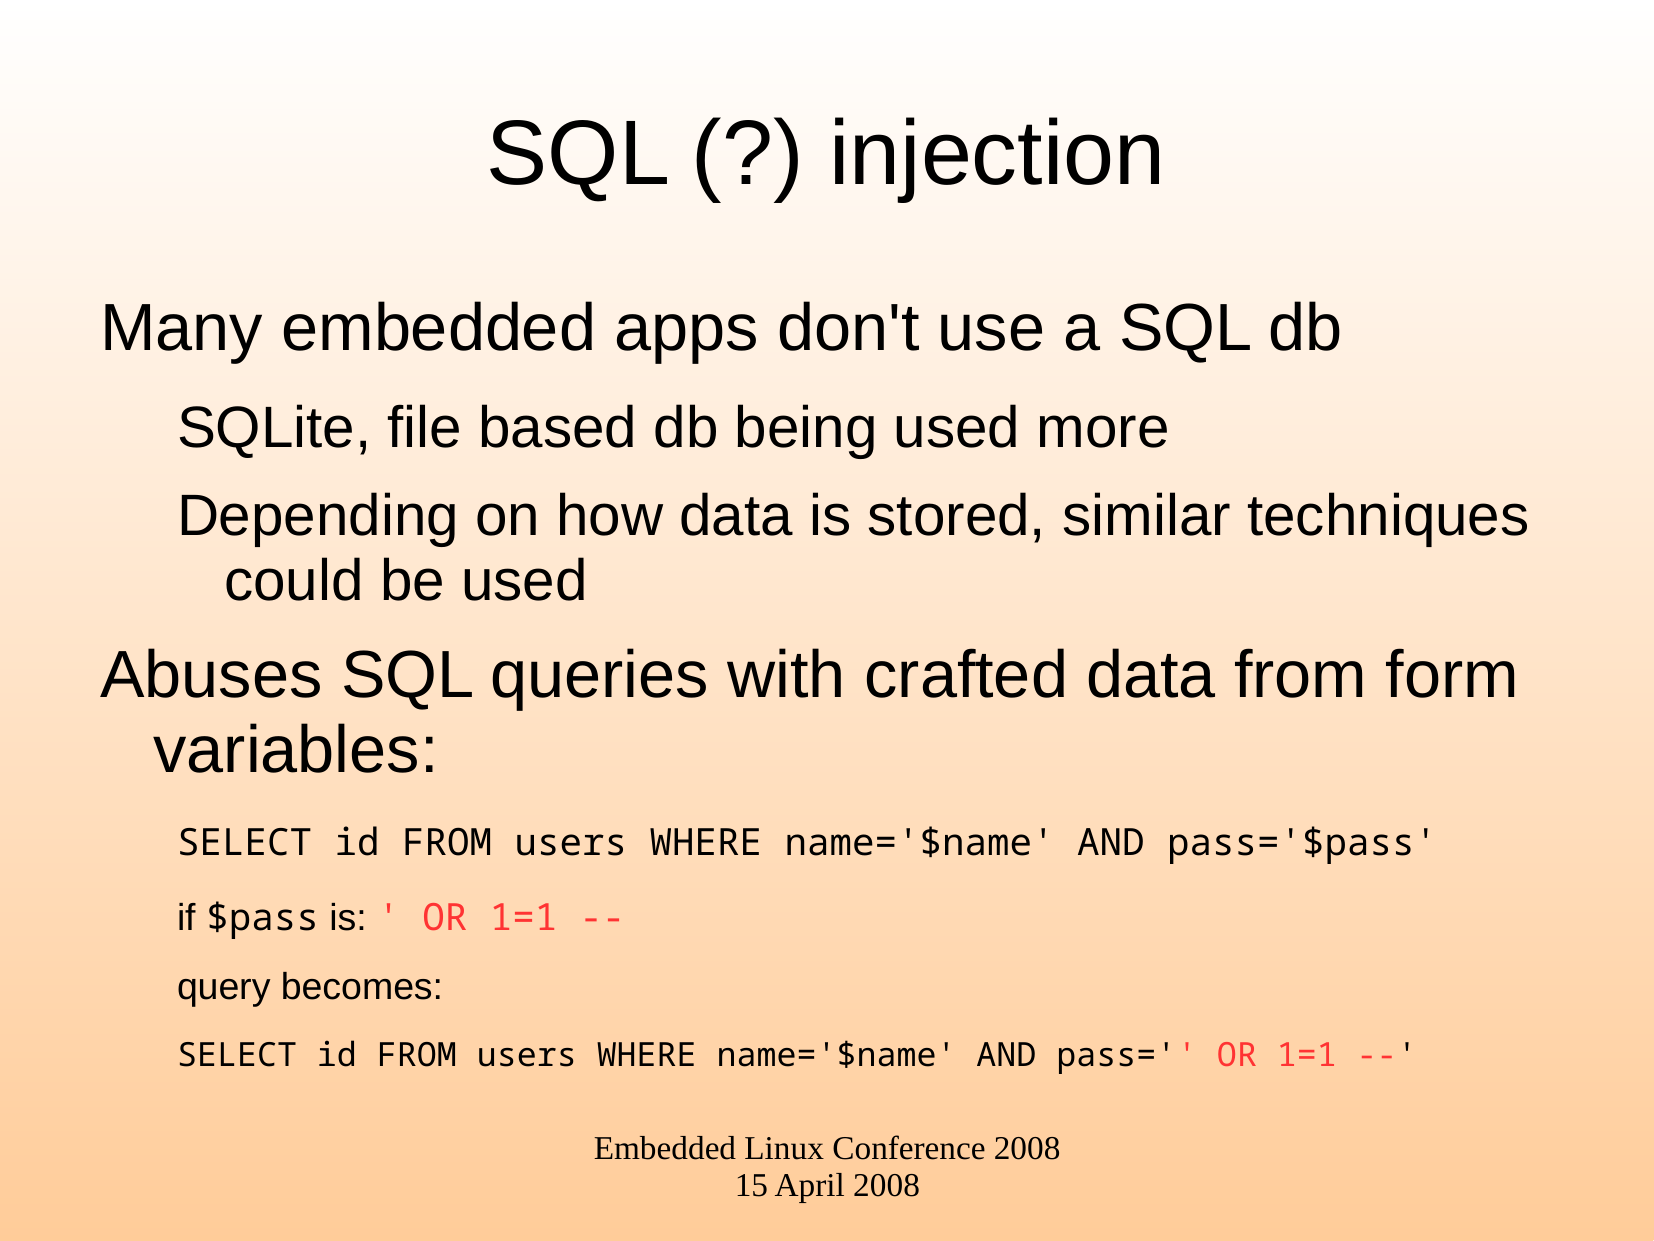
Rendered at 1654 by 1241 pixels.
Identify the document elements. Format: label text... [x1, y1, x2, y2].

title SQL (?) injection [82, 56, 1571, 250]
list Many embedded apps don't use a SQL db SQLite, file based db being used more Depending on how data is stored, similar techniques could be used Abuses SQL queries with crafted data from form variables: SELECT id FROM users WHERE name='$name' AND pass='$pass' if $pass is: ' OR 1=1 -- query becomes: SELECT id FROM users WHERE name='$name' AND pass='' OR 1=1 --' [82, 290, 1571, 1094]
